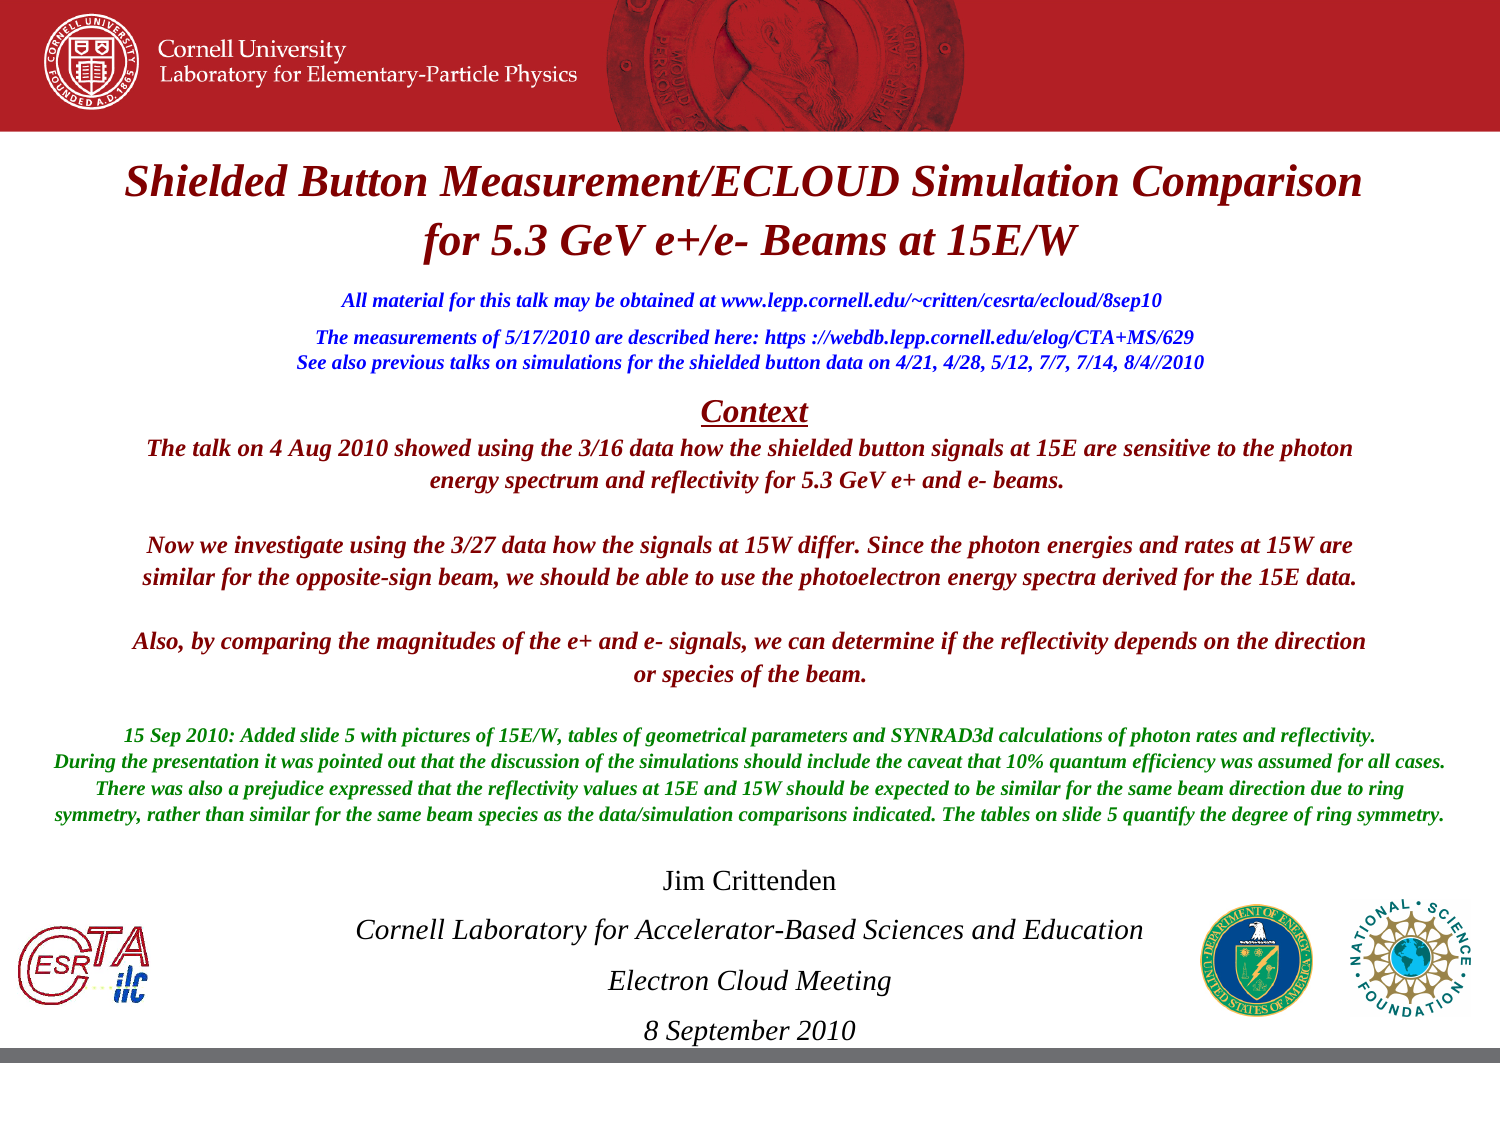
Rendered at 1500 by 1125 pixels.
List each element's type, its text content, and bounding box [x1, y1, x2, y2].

picture [0, 0, 1500, 132]
title Shielded Button Measurement/ECLOUD Simulation Comparison for 5.3 GeV e+/e- Beams at 15E/W [75, 143, 1426, 269]
title Context The talk on 4 Aug 2010 showed using the 3/16 data how the shielded button signals at 15E are sensitive to the photon energy spectrum and reflectivity for 5.3 GeV e+ and e- beams. Now we investigate using the 3/27 data how the signals at 15W differ. Since the photon energies and rates at 15W are similar for the opposite-sign beam, we should be able to use the photoelectron energy spectra derived for the 15E data. Also, by comparing the magnitudes of the e+ and e- signals, we can determine if the reflectivity depends on the direction or species of the beam. [131, 389, 1370, 685]
picture [1201, 904, 1313, 1017]
picture [8, 899, 151, 1036]
subtitle Jim Crittenden Cornell Laboratory for Accelerator-Based Sciences and Education Electron Cloud Meeting 8 September 2010 [300, 855, 1201, 1061]
text_box 15 Sep 2010: Added slide 5 with pictures of 15E/W, tables of geometrical parameters and SYNRAD3d calculations of photon rates and reflectivity. During the presentation it was pointed out that the discussion of the simulations should include the caveat that 10% quantum efficiency was assumed for all cases. There was also a prejudice expressed that the reflectivity values at 15E and 15W should be expected to be similar for the same beam direction due to ring symmetry, rather than similar for the same beam species as the data/simulation comparisons indicated. The tables on slide 5 quantify the degree of ring symmetry. [37, 712, 1463, 831]
picture [1350, 899, 1471, 1017]
text_box All material for this talk may be obtained at www.lepp.cornell.edu/~critten/cesrta/ecloud/8sep10 The measurements of 5/17/2010 are described here: https ://webdb.lepp.cornell.edu/elog/CTA+MS/629 See also previous talks on simulations for the shielded button data on 4/21, 4/28, 5/12, 7/7, 7/14, 8/4//2010 [71, 269, 1430, 383]
